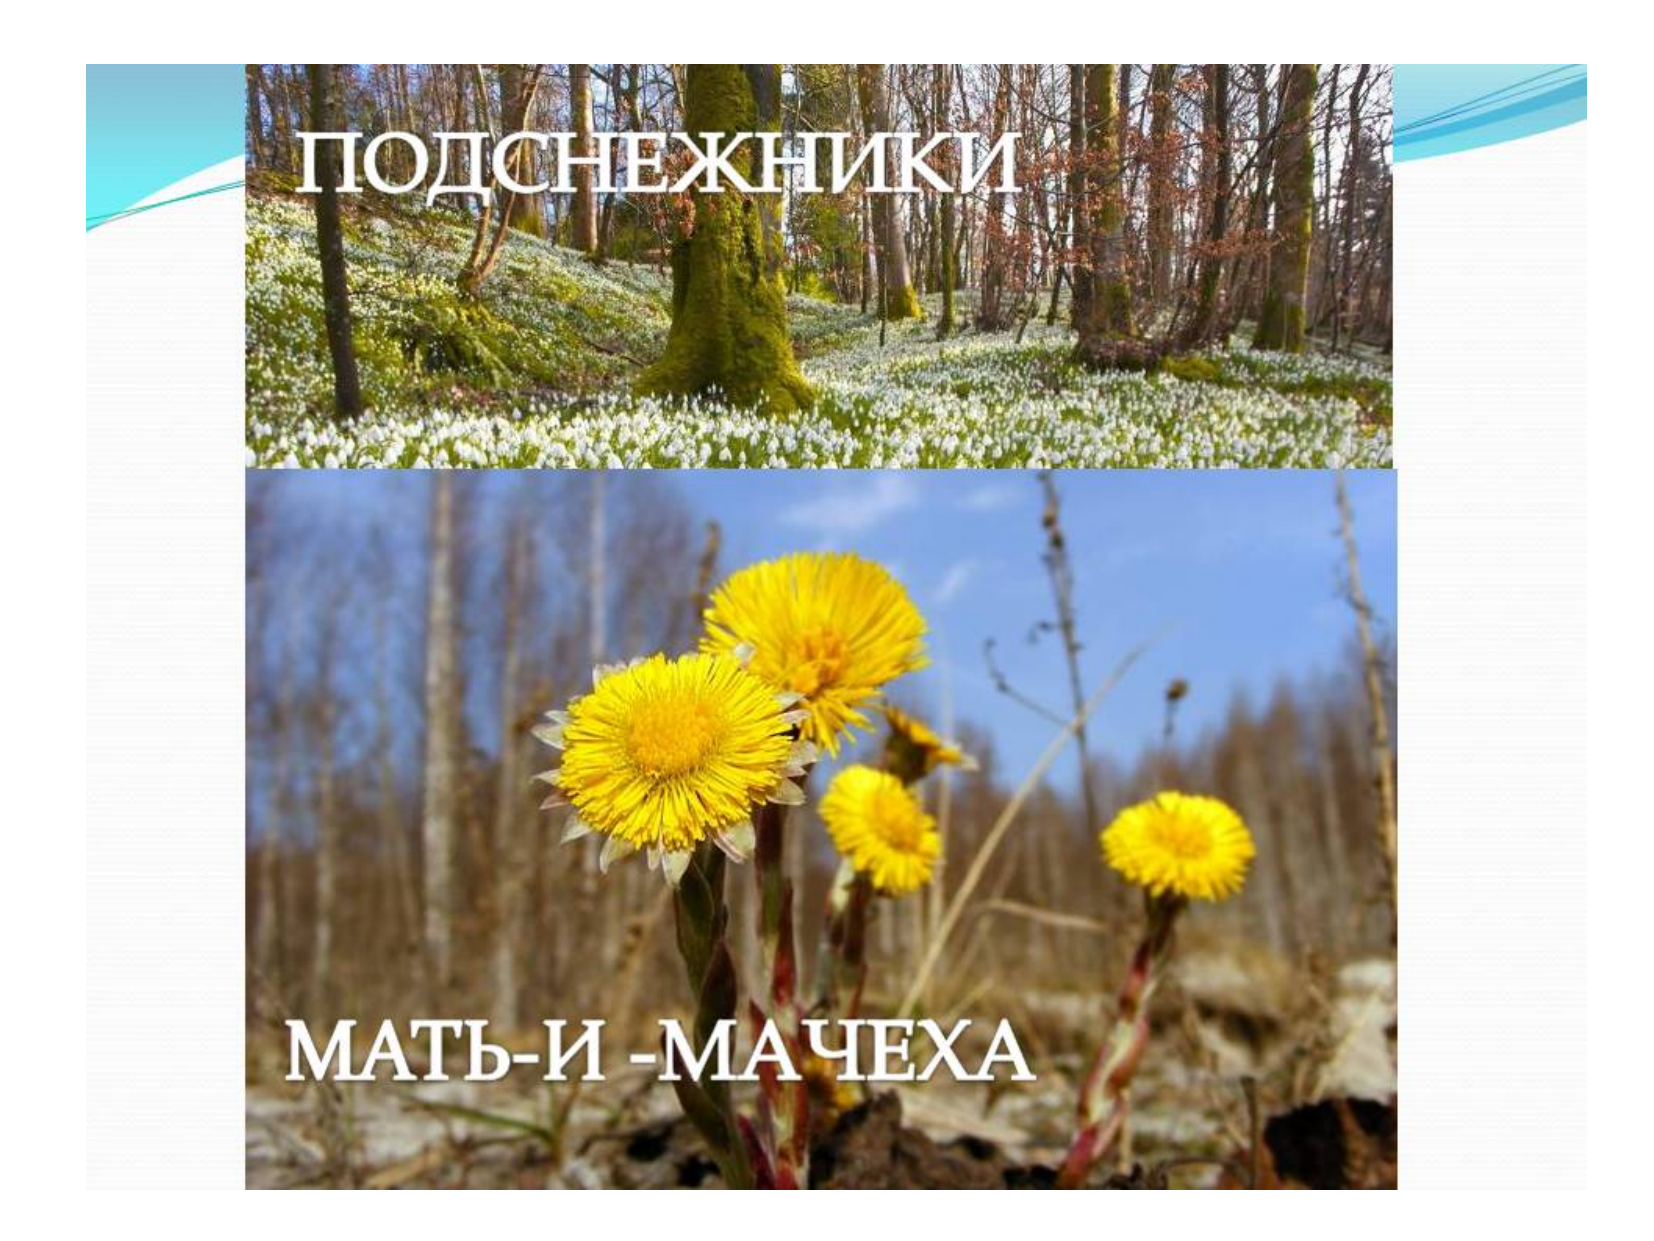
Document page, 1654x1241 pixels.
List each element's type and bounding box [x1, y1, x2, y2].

picture [86, 64, 1587, 1190]
